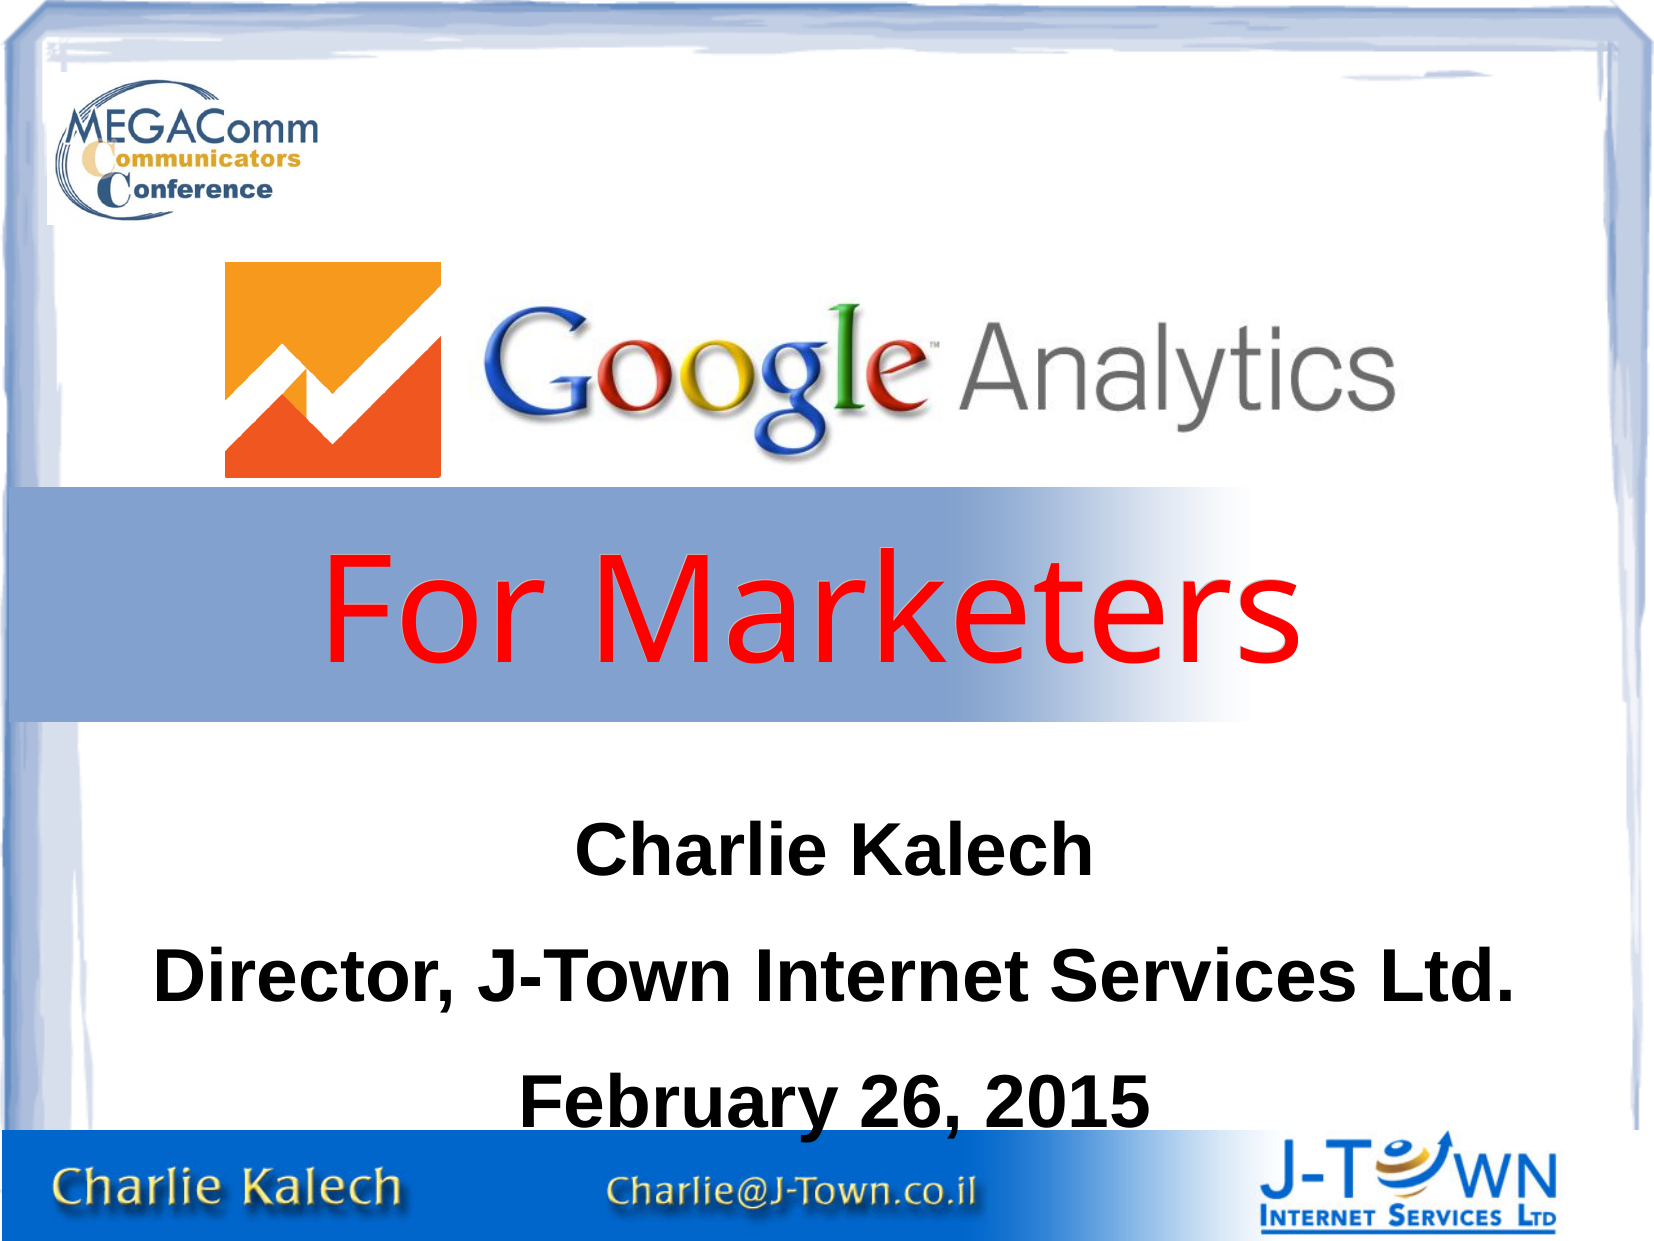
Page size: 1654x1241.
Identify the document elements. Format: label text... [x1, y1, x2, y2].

text_box Charlie Kalech Director, J-Town Internet Services Ltd. February 26, 2015 [57, 800, 1613, 1241]
picture [0, 0, 1654, 1241]
